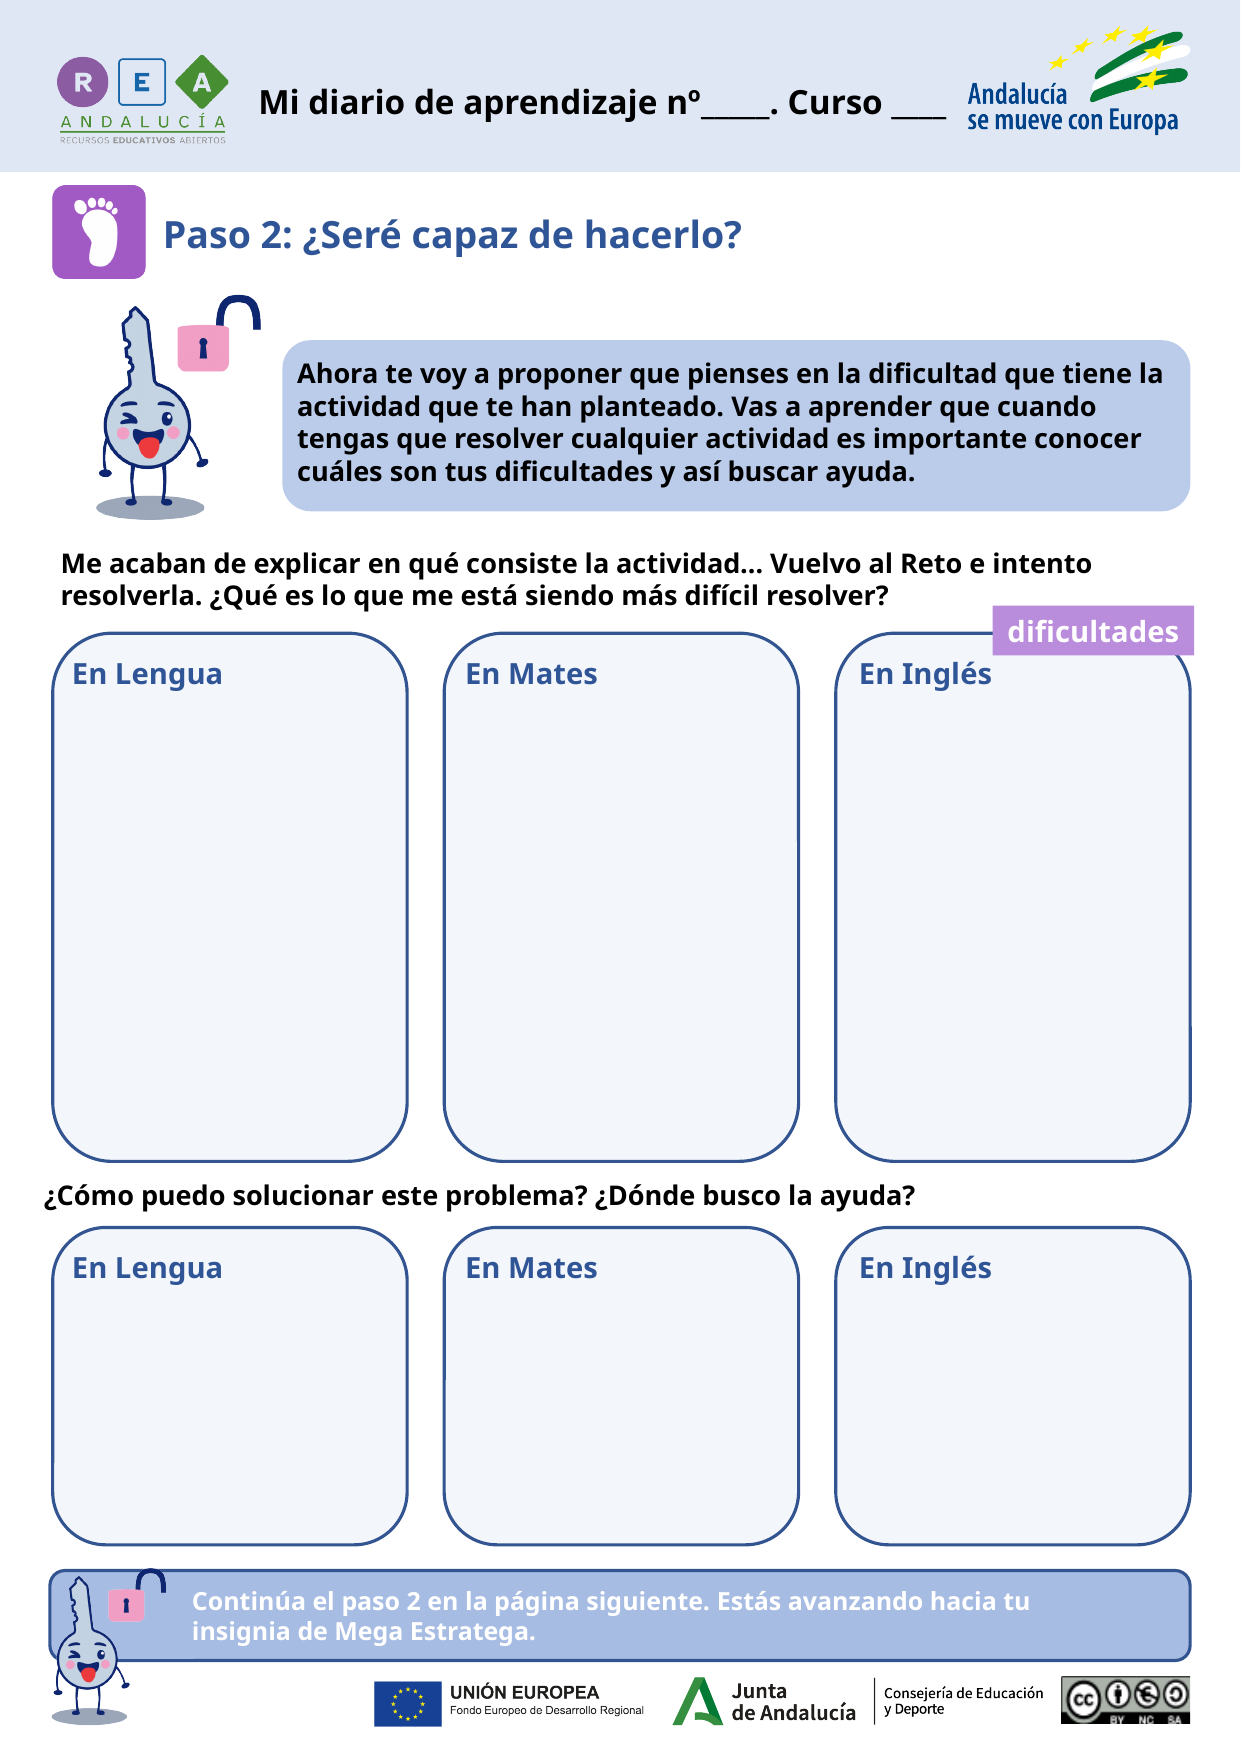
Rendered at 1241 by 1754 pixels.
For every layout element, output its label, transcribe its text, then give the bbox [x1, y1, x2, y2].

text_box [299, 494, 1189, 512]
text_box En Mates [450, 1242, 613, 1293]
text_box Me acaban de explicar en qué consiste la actividad… Vuelvo al Reto e intento resolverla. ¿Qué es lo que me está siendo más difícil resolver? [45, 538, 1187, 619]
picture [38, 185, 299, 534]
text_box ¿Cómo puedo solucionar este problema? ¿Dónde busco la ayuda? [28, 1171, 930, 1219]
picture [43, 50, 242, 148]
text_box [835, 656, 1191, 1162]
text_box [52, 1227, 408, 1545]
text_box Continúa el paso 2 en la página siguiente. Estás avanzando hacia tu insignia de Mega Estratega. [193, 1578, 1150, 1635]
picture [961, 23, 1197, 141]
text_box [52, 633, 408, 1162]
text_box Paso 2: ¿Seré capaz de hacerlo? [148, 203, 758, 264]
text_box Mi diario de aprendizaje nº_____. Curso ____ [243, 73, 961, 129]
text_box [855, 633, 992, 648]
text_box En Inglés [844, 1242, 1007, 1293]
text_box [193, 1570, 1191, 1661]
text_box En Lengua [57, 648, 239, 698]
picture [11, 1553, 193, 1735]
text_box En Lengua [57, 1242, 239, 1293]
text_box En Mates [450, 648, 613, 698]
text_box [0, 0, 1241, 172]
text_box [299, 340, 1183, 349]
text_box [835, 1227, 1191, 1545]
text_box Ahora te voy a proponer que pienses en la dificultad que tiene la actividad que te han planteado. Vas a aprender que cuando tengas que resolver cualquier actividad es importante conocer cuáles son tus dificultades y así buscar ayuda. [299, 349, 1191, 494]
text_box dificultades [992, 605, 1195, 656]
text_box En Inglés [844, 648, 1007, 698]
picture [353, 1652, 1191, 1740]
text_box [444, 1227, 799, 1545]
text_box [444, 633, 799, 1162]
